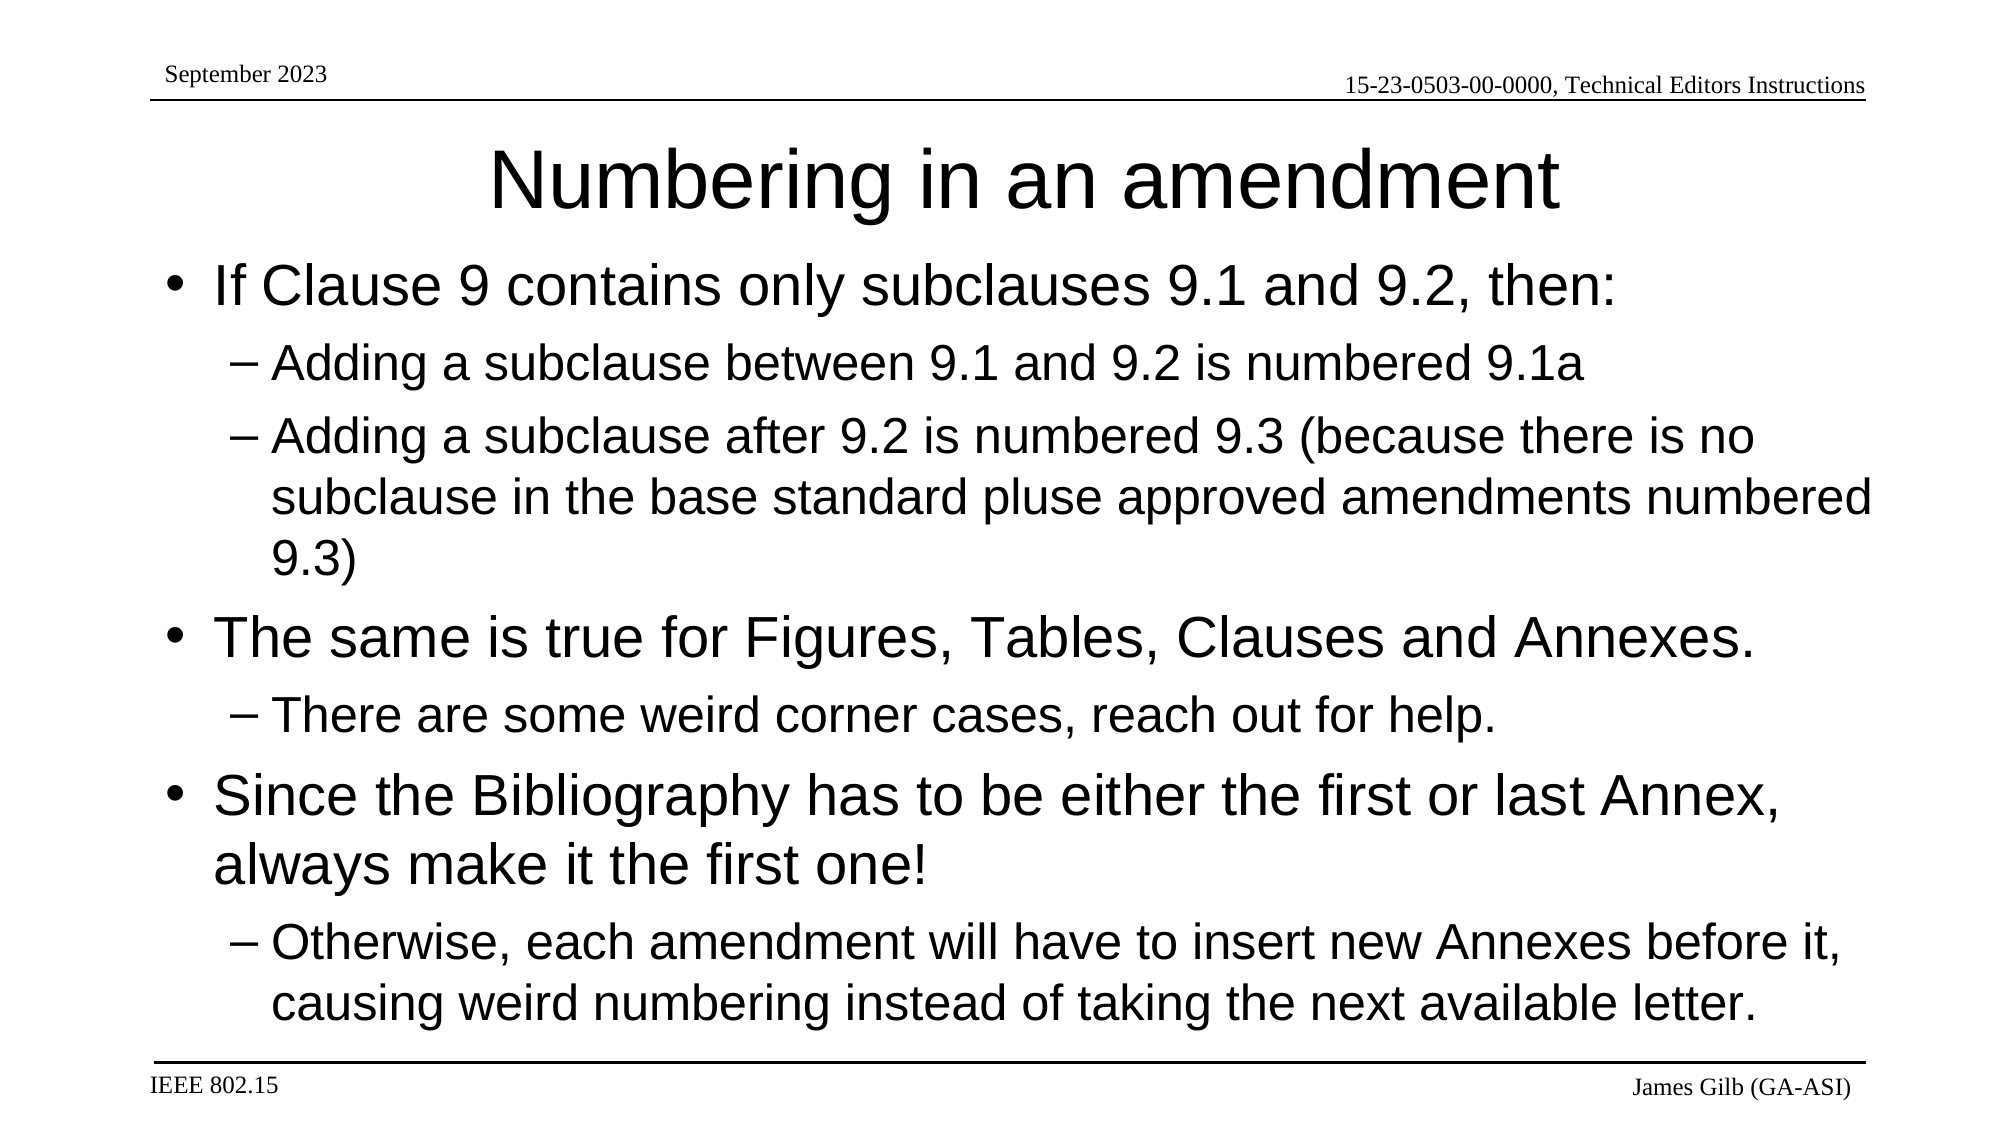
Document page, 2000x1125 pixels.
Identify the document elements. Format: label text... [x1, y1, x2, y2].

title Numbering in an amendment [149, 112, 1900, 238]
list If Clause 9 contains only subclauses 9.1 and 9.2, then: Adding a subclause between 9.1 and 9.2 is numbered 9.1a Adding a subclause after 9.2 is numbered 9.3 (because there is no subclause in the base standard pluse approved amendments numbered 9.3) The same is true for Figures, Tables, Clauses and Annexes. There are some weird corner cases, reach out for help. Since the Bibliography has to be either the first or last Annex, always make it the first one! Otherwise, each amendment will have to insert new Annexes before it, causing weird numbering instead of taking the next available letter. [149, 239, 1900, 1051]
